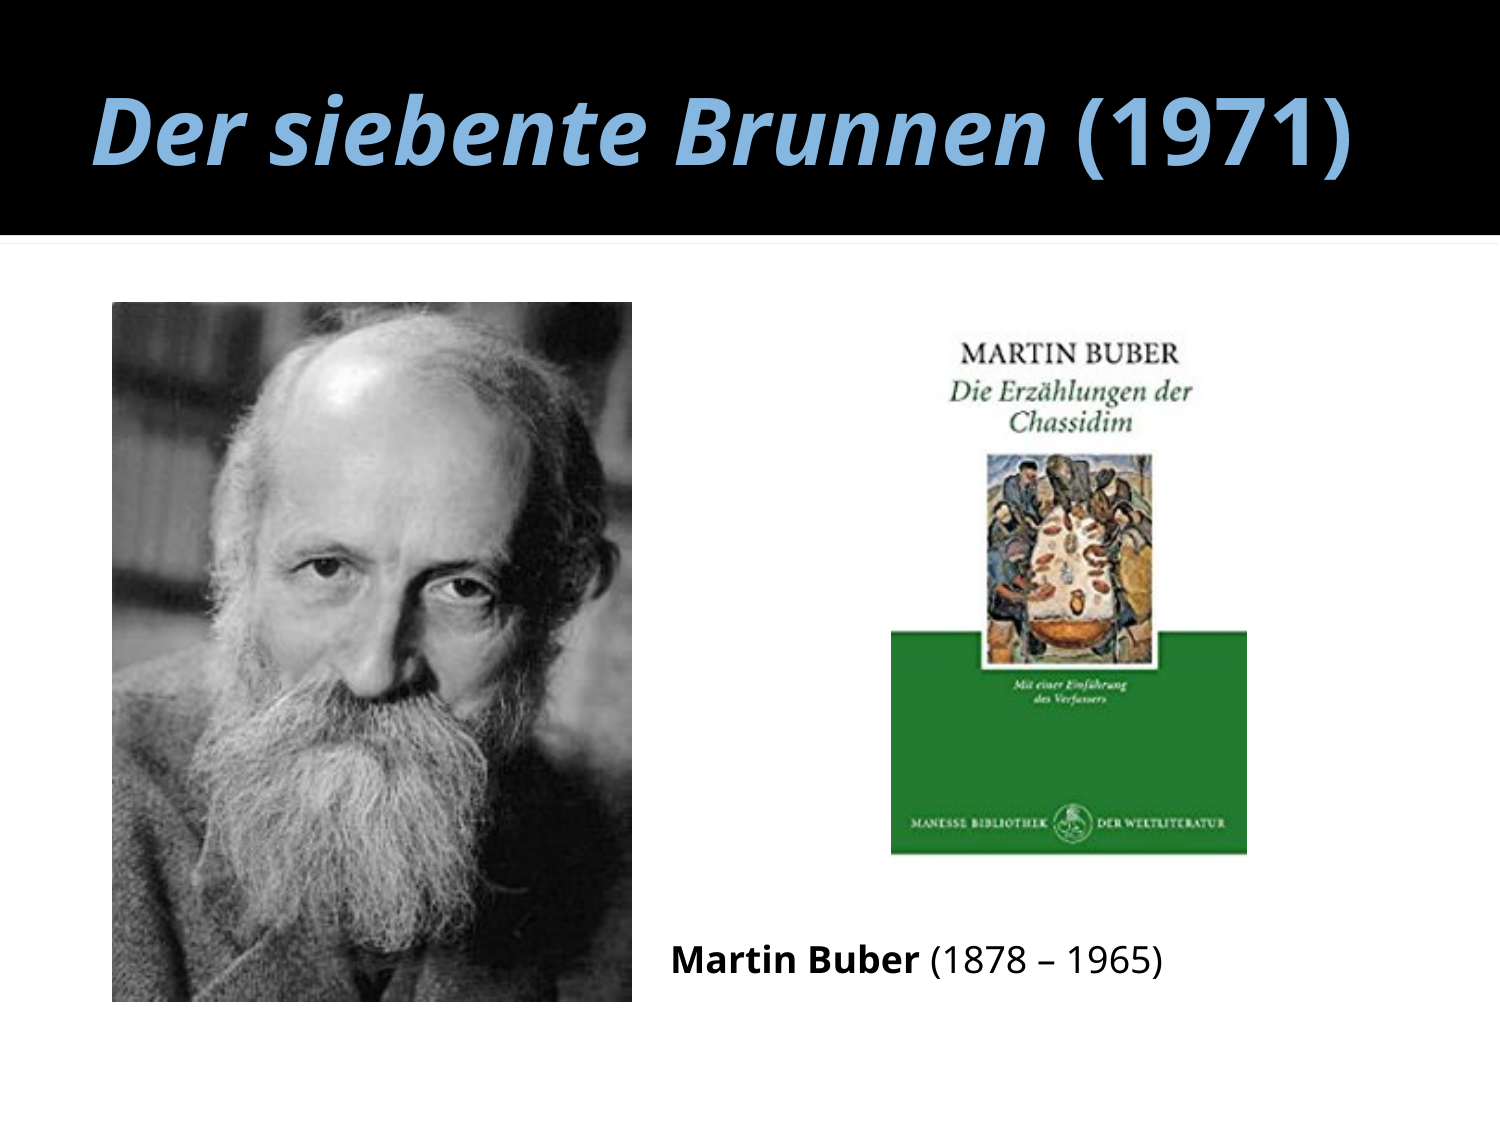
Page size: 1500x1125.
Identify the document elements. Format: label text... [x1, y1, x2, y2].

text_box Martin Buber (1878 – 1965) [655, 928, 1223, 989]
picture [112, 302, 632, 1002]
title Der siebente Brunnen (1971) [75, 25, 1425, 231]
picture [891, 302, 1247, 894]
